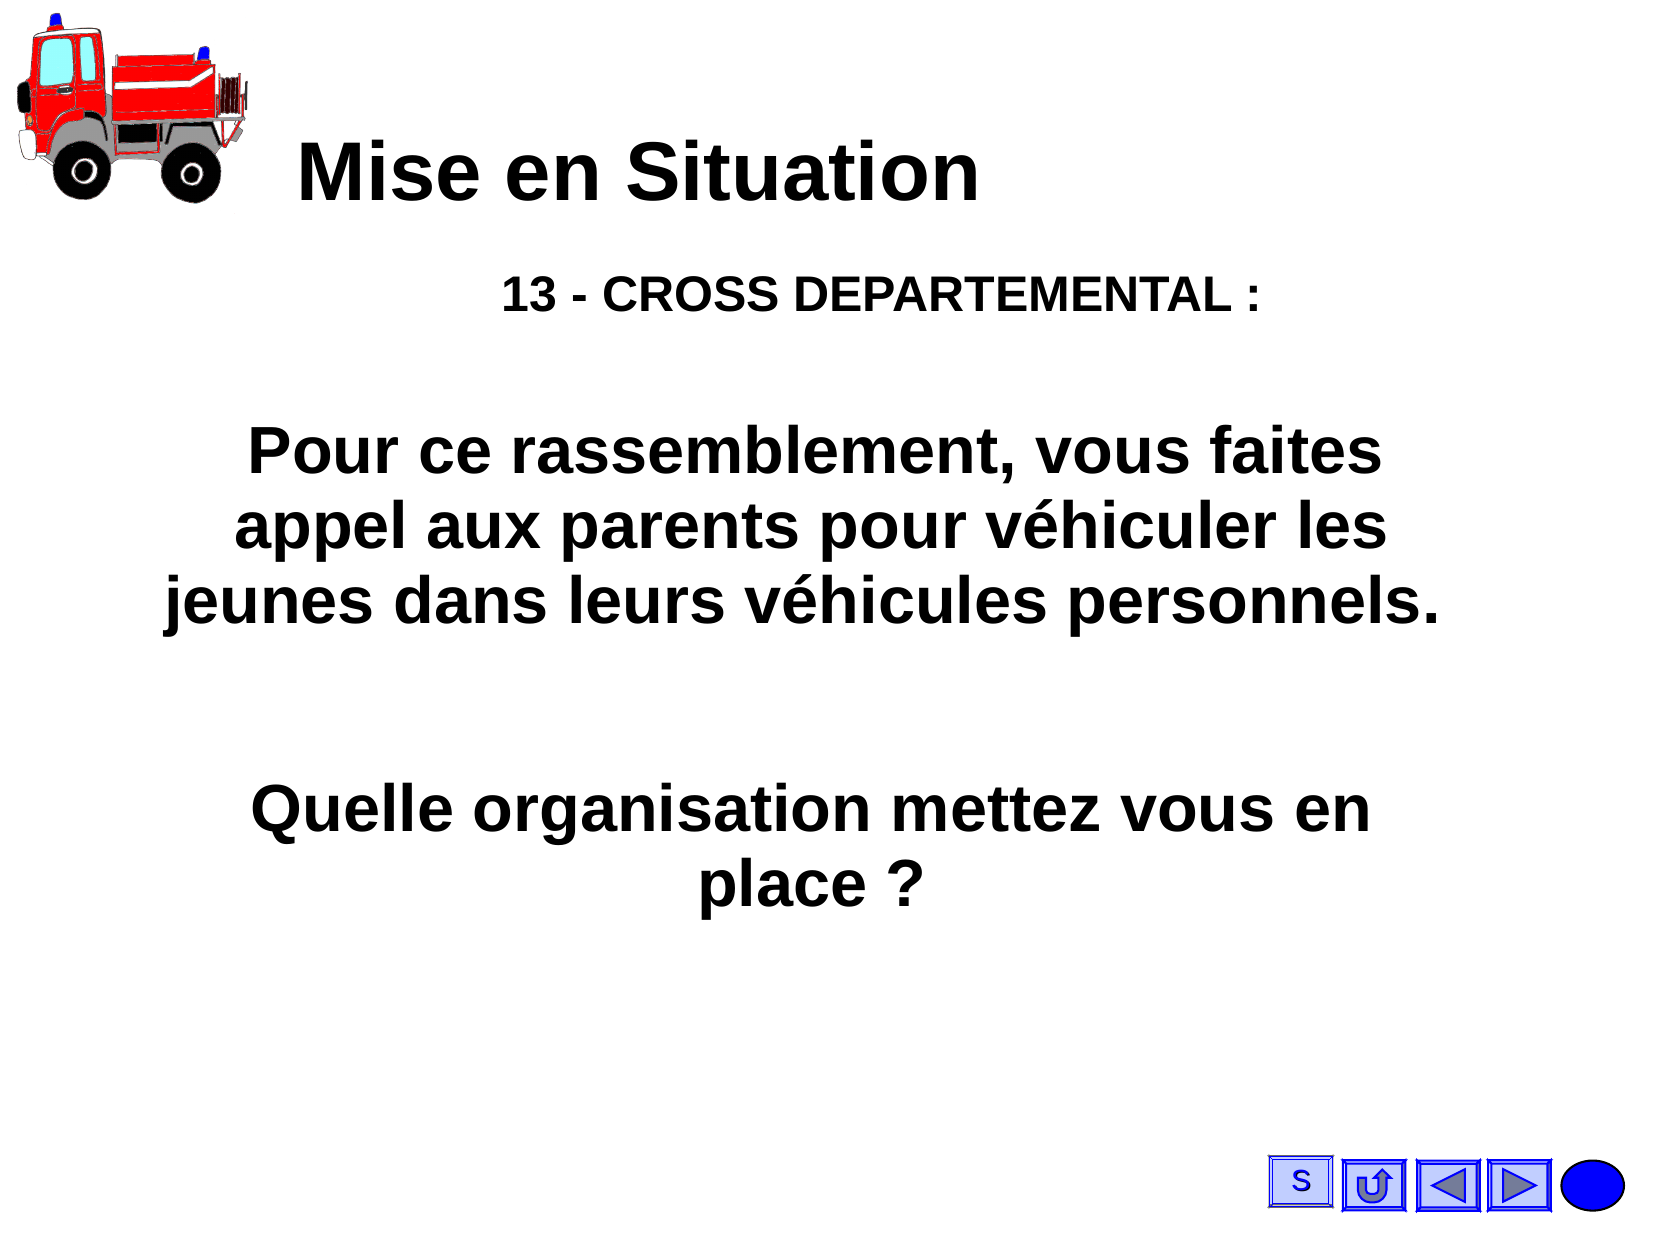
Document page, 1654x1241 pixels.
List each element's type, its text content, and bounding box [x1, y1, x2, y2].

text_box 13 - CROSS DEPARTEMENTAL : [501, 265, 1477, 371]
list Pour ce rassemblement, vous faites appel aux parents pour véhiculer les jeunes dans leurs véhicules personnels. Quelle organisation mettez vous en place ? [147, 324, 1477, 1241]
picture [8, 8, 257, 216]
text_box [1561, 1160, 1625, 1211]
text_box Mise en Situation [281, 118, 1020, 227]
